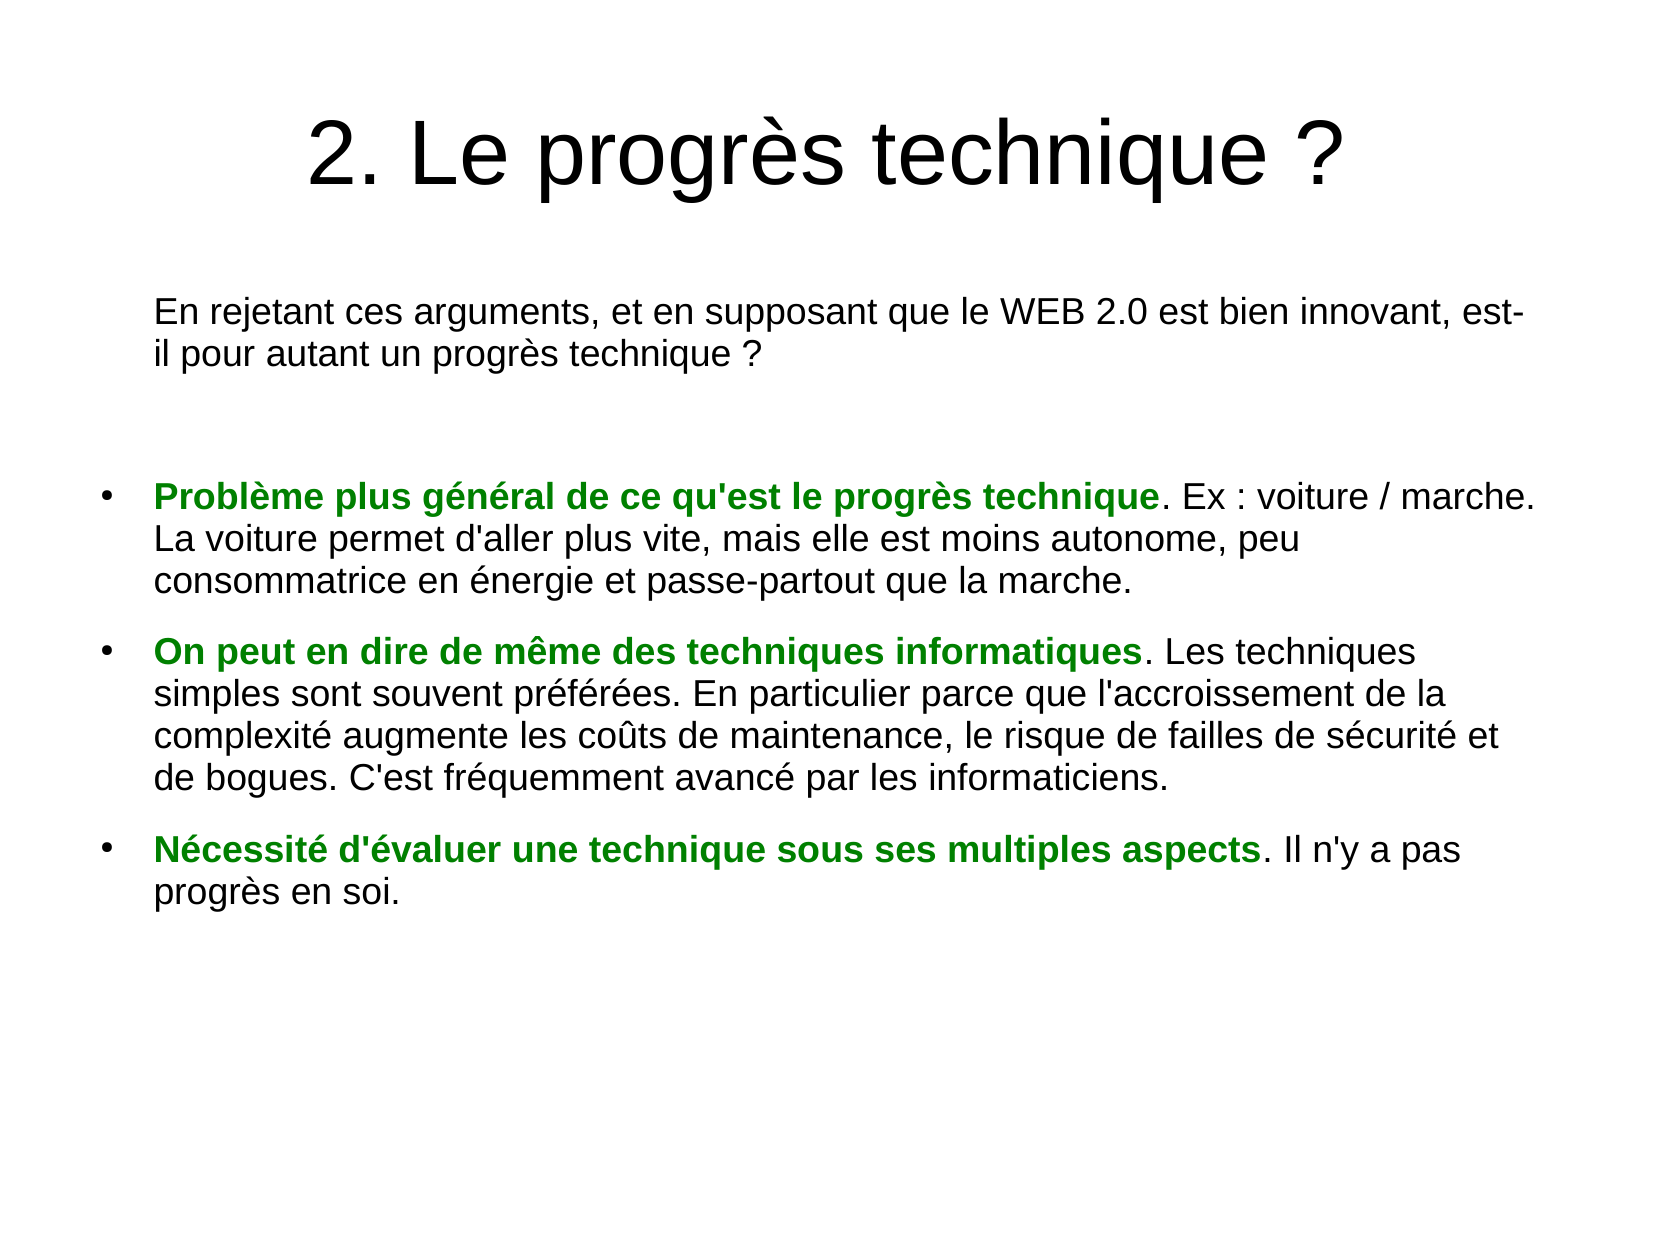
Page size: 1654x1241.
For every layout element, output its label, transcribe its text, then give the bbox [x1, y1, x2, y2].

list En rejetant ces arguments, et en supposant que le WEB 2.0 est bien innovant, est-il pour autant un progrès technique ? Problème plus général de ce qu'est le progrès technique. Ex : voiture / marche. La voiture permet d'aller plus vite, mais elle est moins autonome, peu consommatrice en énergie et passe-partout que la marche. On peut en dire de même des techniques informatiques. Les techniques simples sont souvent préférées. En particulier parce que l'accroissement de la complexité augmente les coûts de maintenance, le risque de failles de sécurité et de bogues. C'est fréquemment avancé par les informaticiens. Nécessité d'évaluer une technique sous ses multiples aspects. Il n'y a pas progrès en soi. [82, 290, 1538, 1010]
title 2. Le progrès technique ? [82, 49, 1571, 257]
